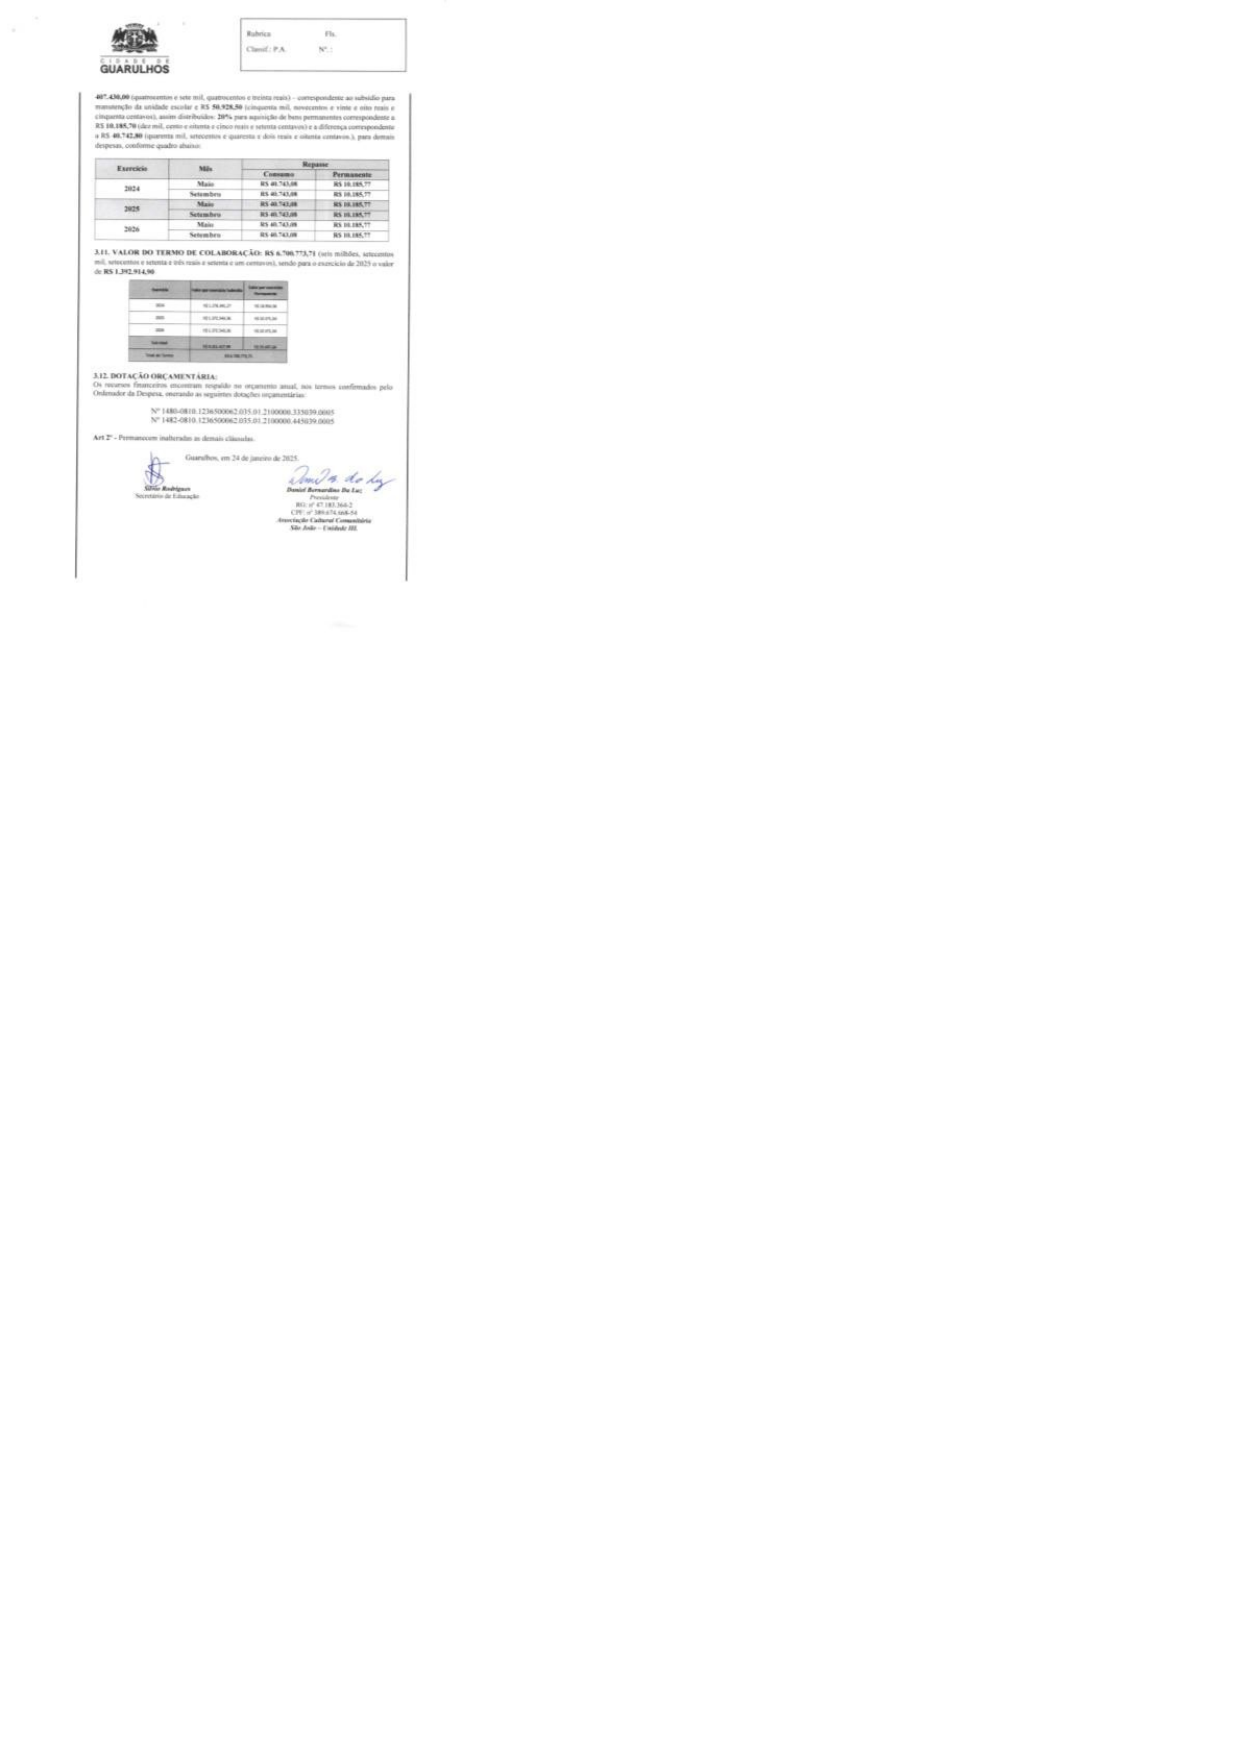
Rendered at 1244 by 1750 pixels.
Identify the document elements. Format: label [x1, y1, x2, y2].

text_box [0, 0, 1242, 1750]
